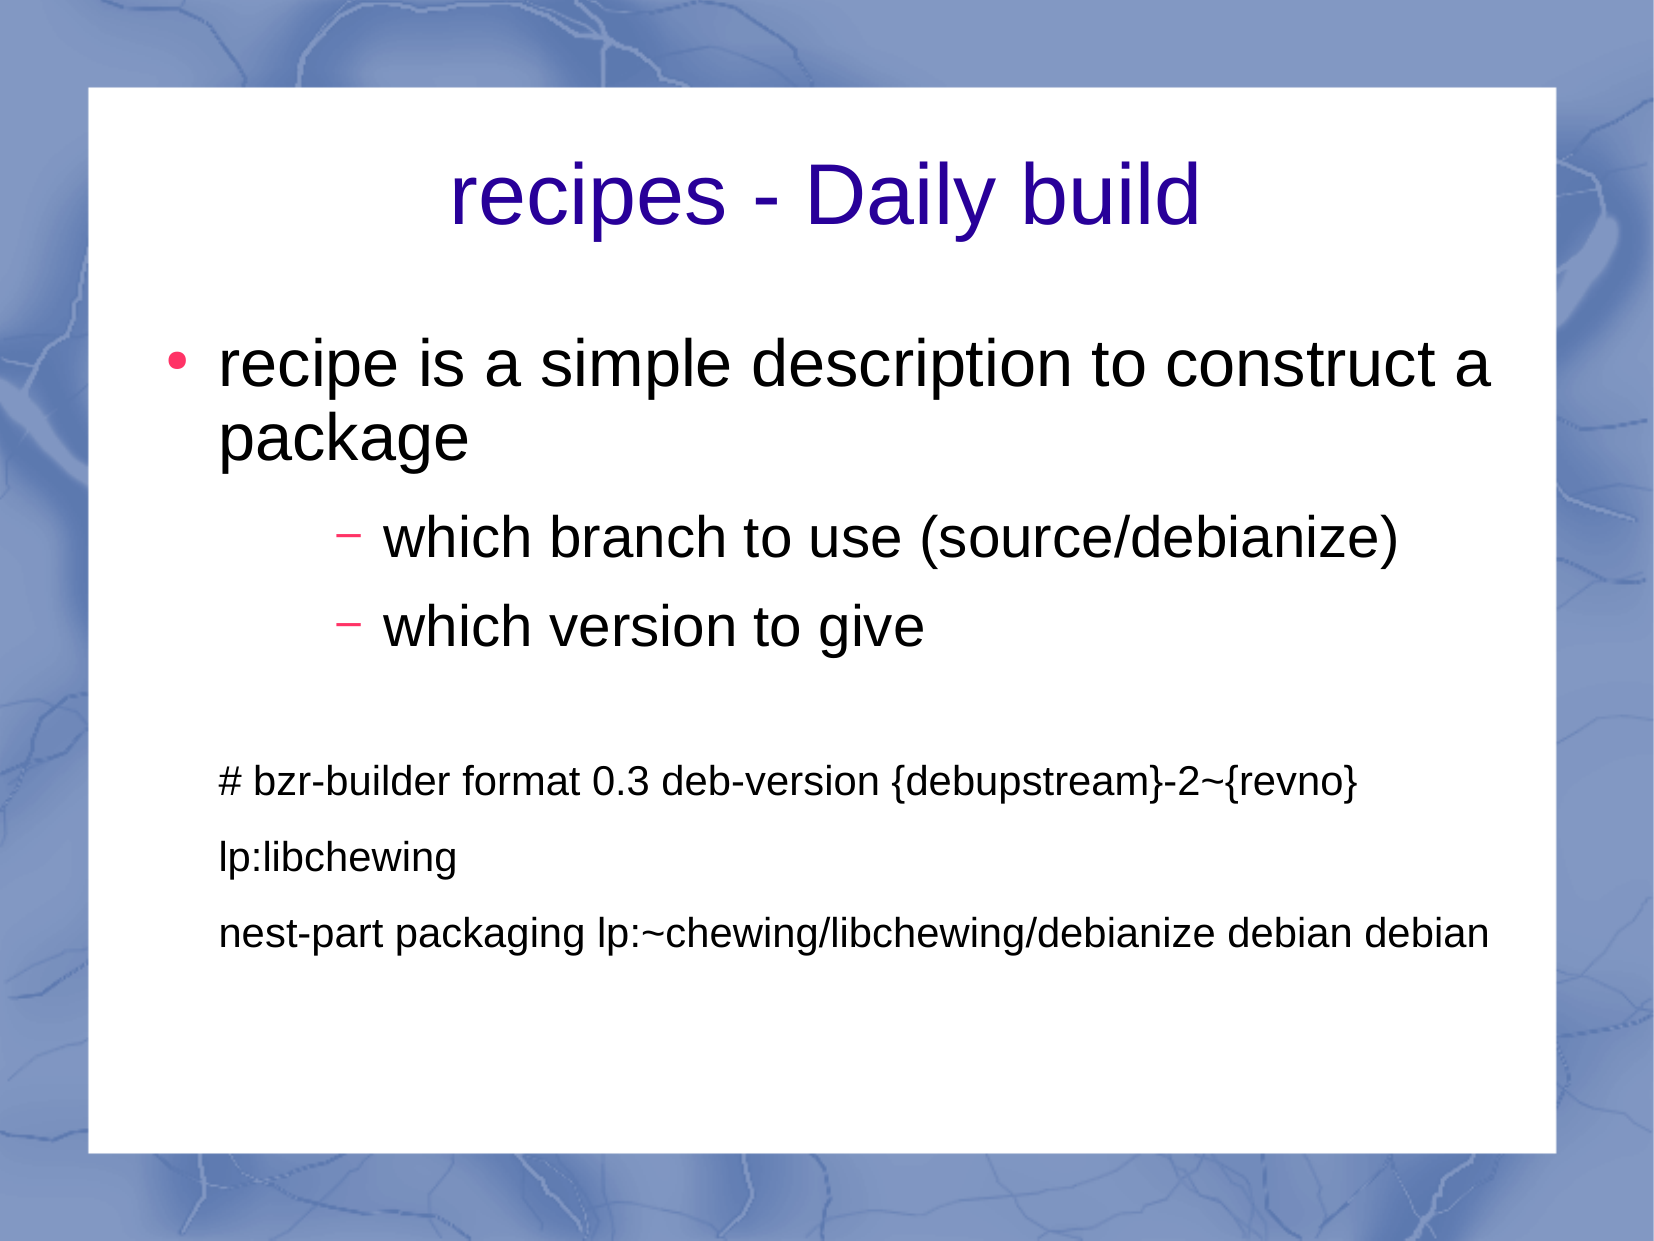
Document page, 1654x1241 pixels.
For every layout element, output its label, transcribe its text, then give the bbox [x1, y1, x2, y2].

list recipe is a simple description to construct a package which branch to use (source/debianize) which version to give # bzr-builder format 0.3 deb-version {debupstream}-2~{revno} lp:libchewing nest-part packaging lp:~chewing/libchewing/debianize debian debian [147, 325, 1506, 1031]
picture [0, 0, 1654, 1241]
title recipes - Daily build [118, 90, 1536, 298]
